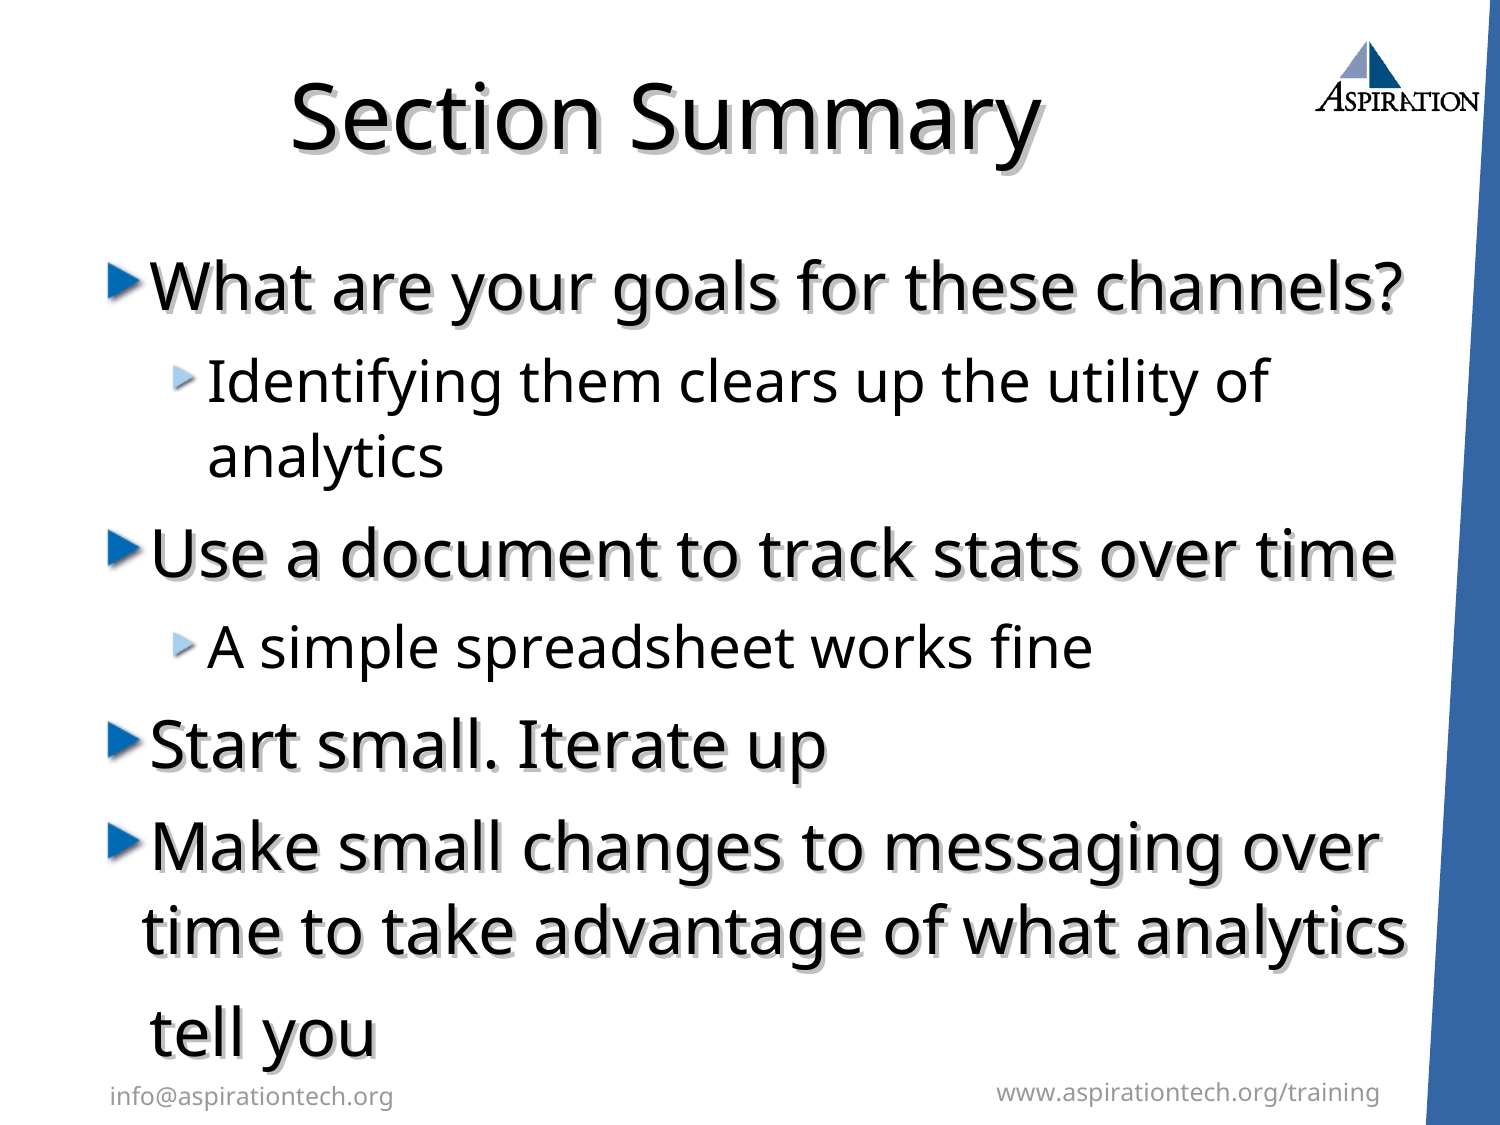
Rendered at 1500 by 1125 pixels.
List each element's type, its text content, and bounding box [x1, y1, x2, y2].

list What are your goals for these channels? Identifying them clears up the utility of analytics Use a document to track stats over time A simple spreadsheet works fine Start small. Iterate up Make small changes to messaging over time to take advantage of what analytics tell you [49, 238, 1447, 995]
title Section Summary [49, 19, 1284, 206]
picture [1315, 41, 1480, 120]
